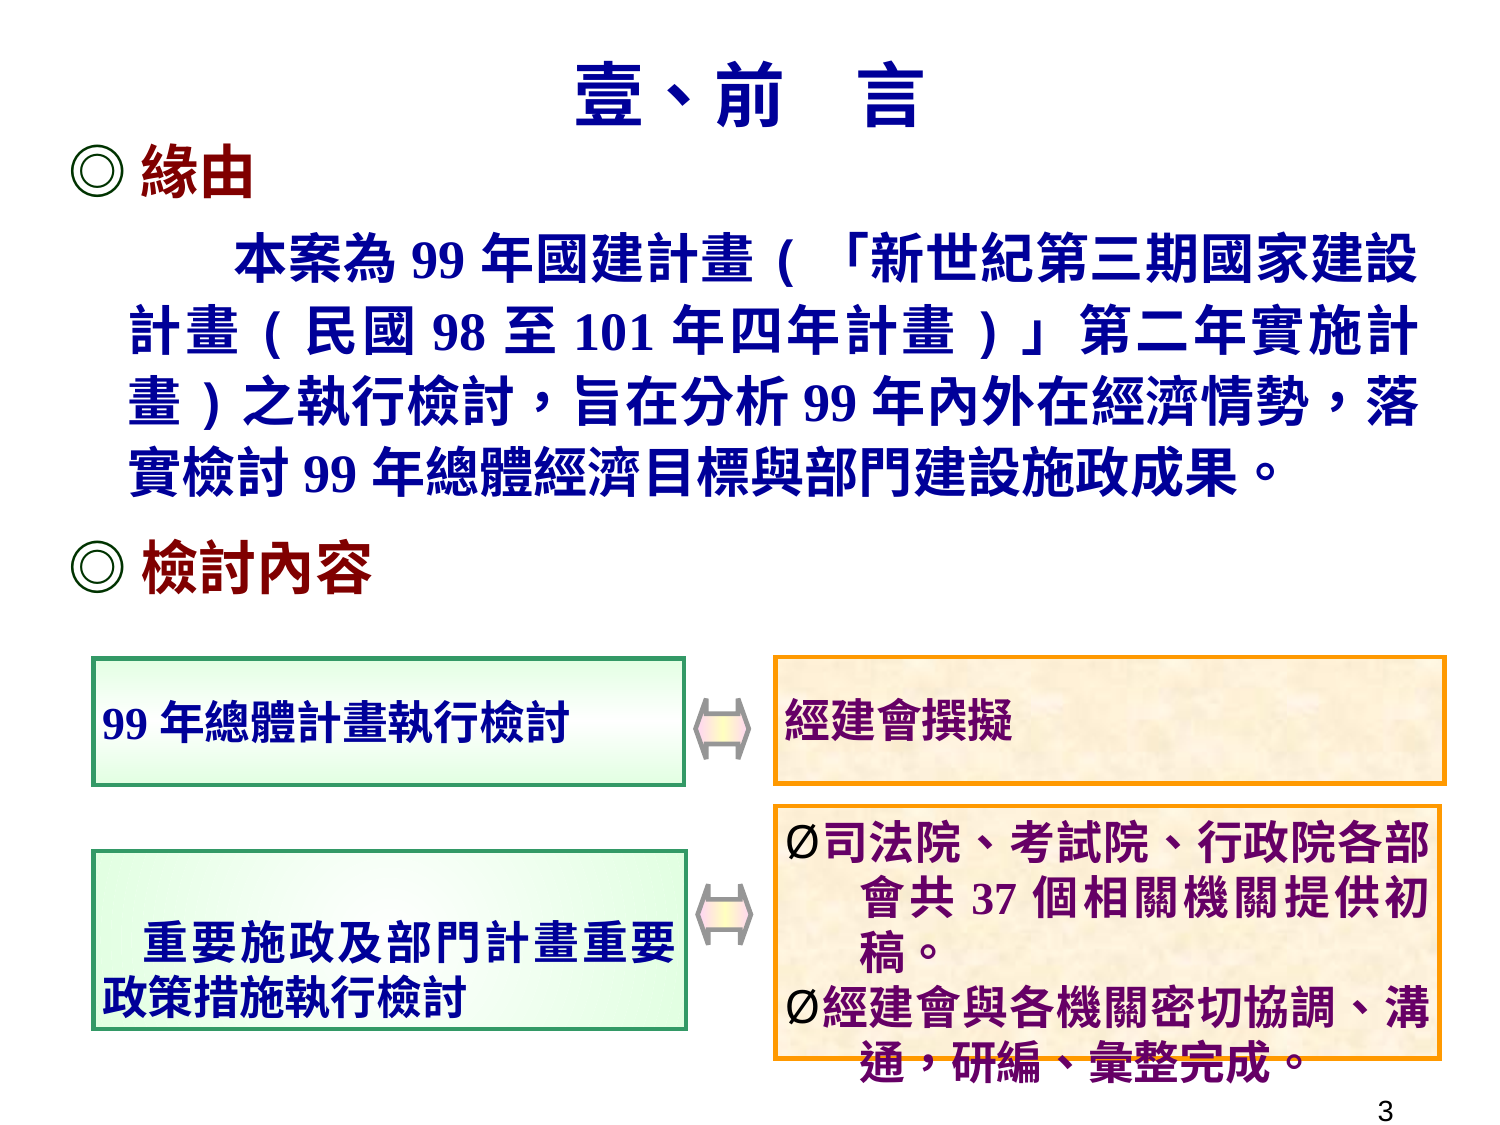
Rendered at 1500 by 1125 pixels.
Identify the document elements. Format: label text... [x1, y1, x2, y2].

text_box 99年總體計畫執行檢討 [93, 658, 684, 785]
text_box [1362, 1084, 1500, 1125]
text_box 壹、前 言 [0, 43, 1500, 143]
text_box 重要施政及部門計畫重要政策措施執行檢討 [93, 851, 686, 1030]
text_box 經建會撰擬 [775, 657, 1445, 784]
text_box 司法院、考試院、行政院各部會共37個相關機關提供初稿。 經建會與各機關密切協調、溝通，研編、彙整完成。 [775, 805, 1440, 1059]
text_box [695, 698, 749, 760]
text_box ◎緣由 本案為99年國建計畫(「新世紀第三期國家建設計畫(民國98至101年四年計畫)」第二年實施計畫)之執行檢討，旨在分析99年內外在經濟情勢，落實檢討99年總體經濟目標與部門建設施政成果。 ◎檢討內容 [53, 143, 1436, 611]
text_box [697, 884, 751, 945]
